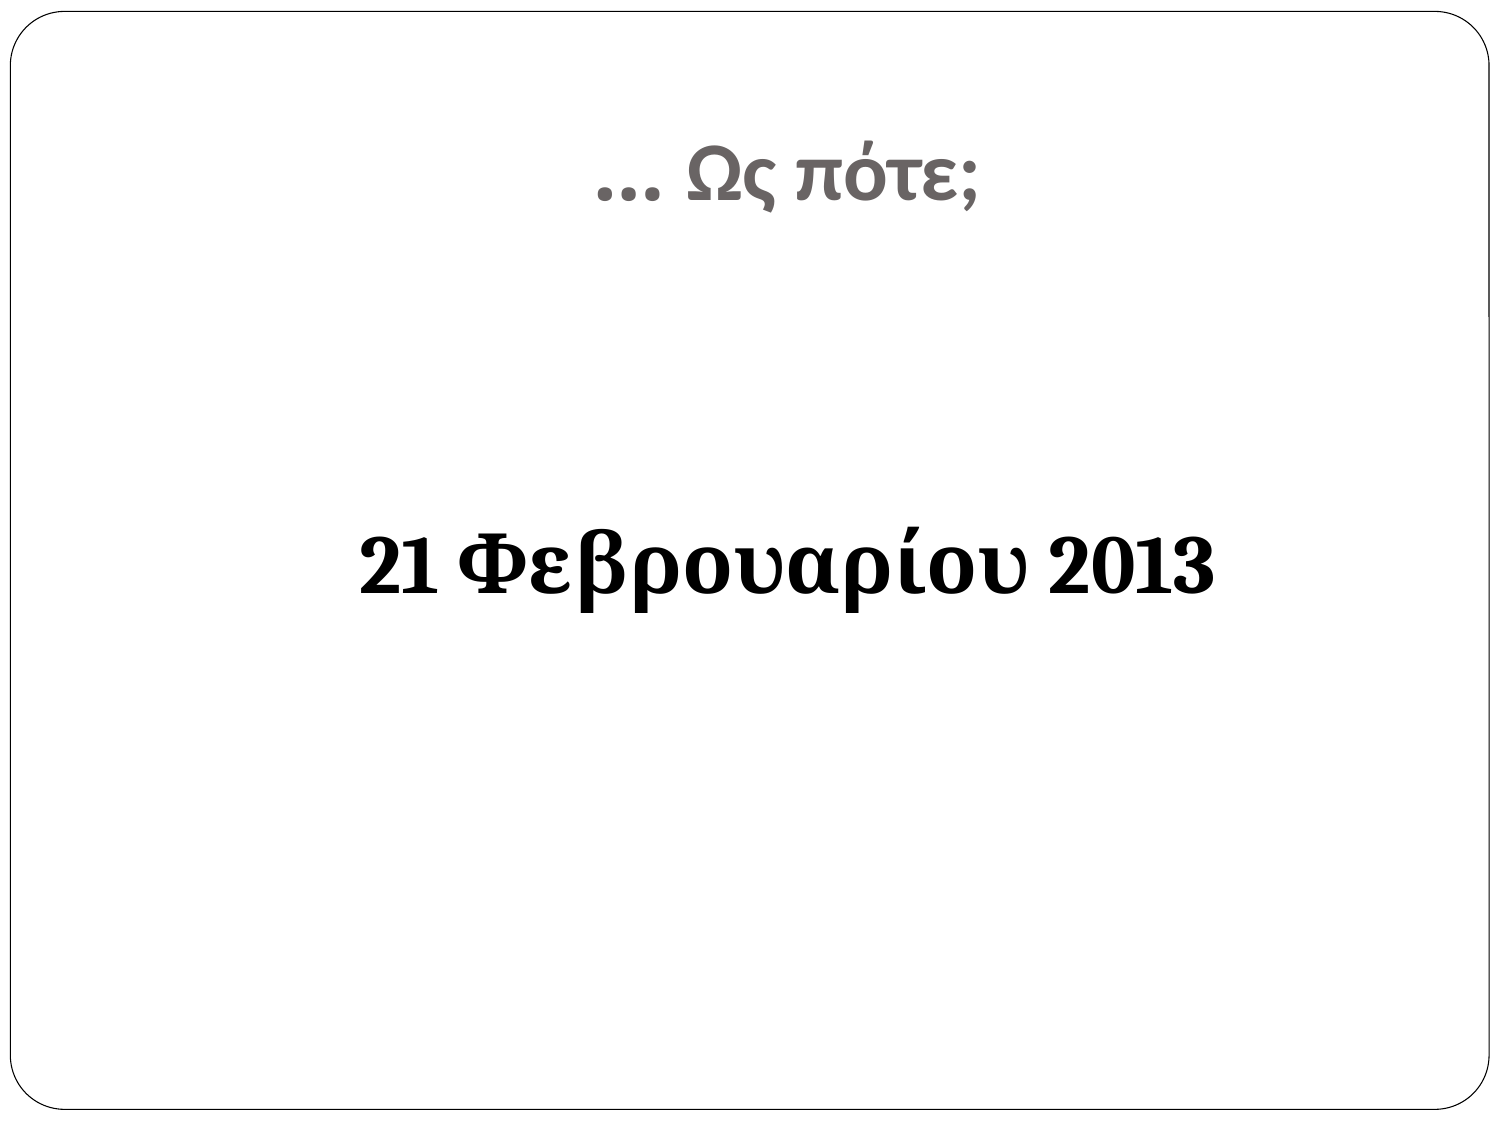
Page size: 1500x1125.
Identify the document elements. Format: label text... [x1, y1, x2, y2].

list 21 Φεβρουαρίου 2013 [150, 237, 1426, 988]
title … Ως πότε; [150, 44, 1426, 233]
